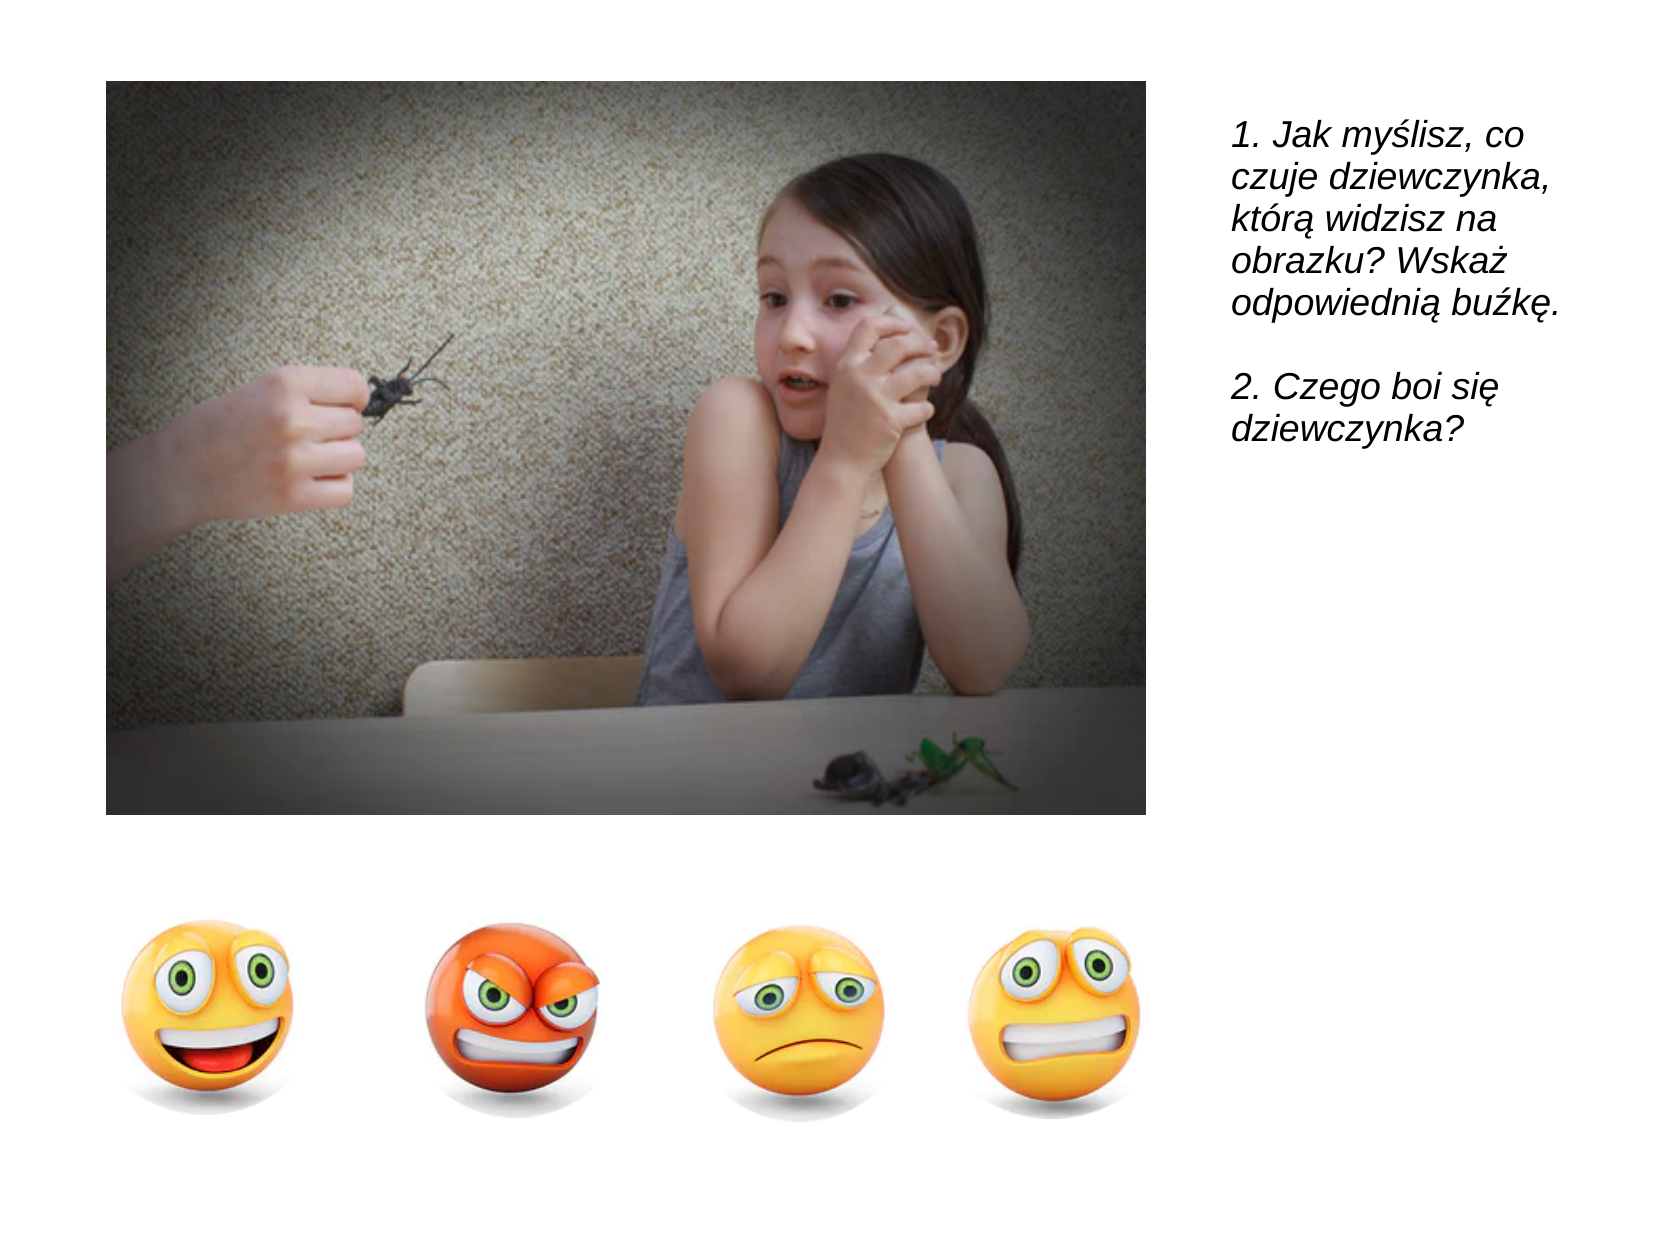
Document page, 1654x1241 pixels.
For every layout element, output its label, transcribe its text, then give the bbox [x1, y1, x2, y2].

picture [89, 900, 323, 1115]
picture [934, 909, 1170, 1119]
picture [690, 915, 910, 1123]
picture [405, 909, 628, 1118]
picture [106, 81, 1146, 815]
text_box 1. Jak myślisz, co czuje dziewczynka, którą widzisz na obrazku? Wskaż odpowiednią buźkę. 2. Czego boi się dziewczynka? [1216, 106, 1630, 539]
